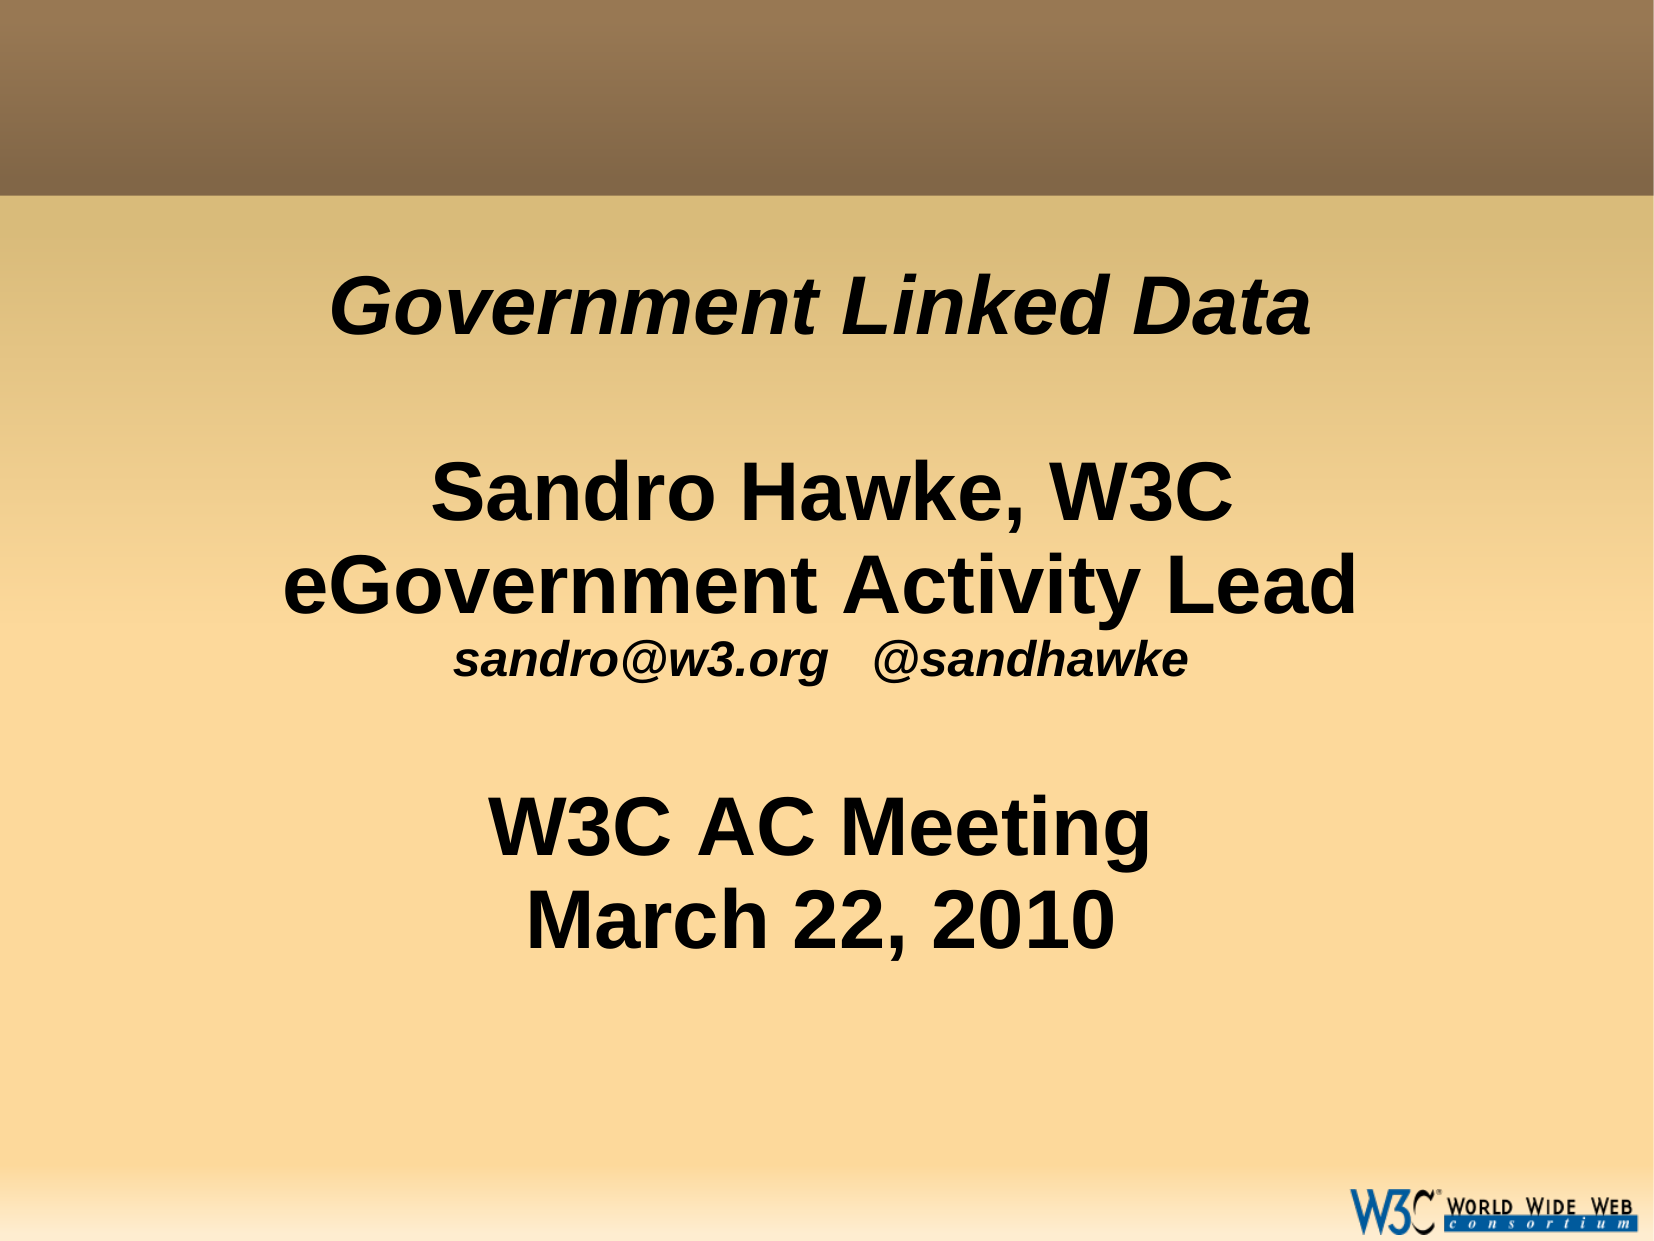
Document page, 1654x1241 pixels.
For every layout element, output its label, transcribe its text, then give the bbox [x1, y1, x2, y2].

picture [0, 0, 1654, 1241]
title Government Linked Data Sandro Hawke, W3C eGovernment Activity Lead sandro@w3.org @sandhawke W3C AC Meeting March 22, 2010 [88, 166, 1554, 1241]
